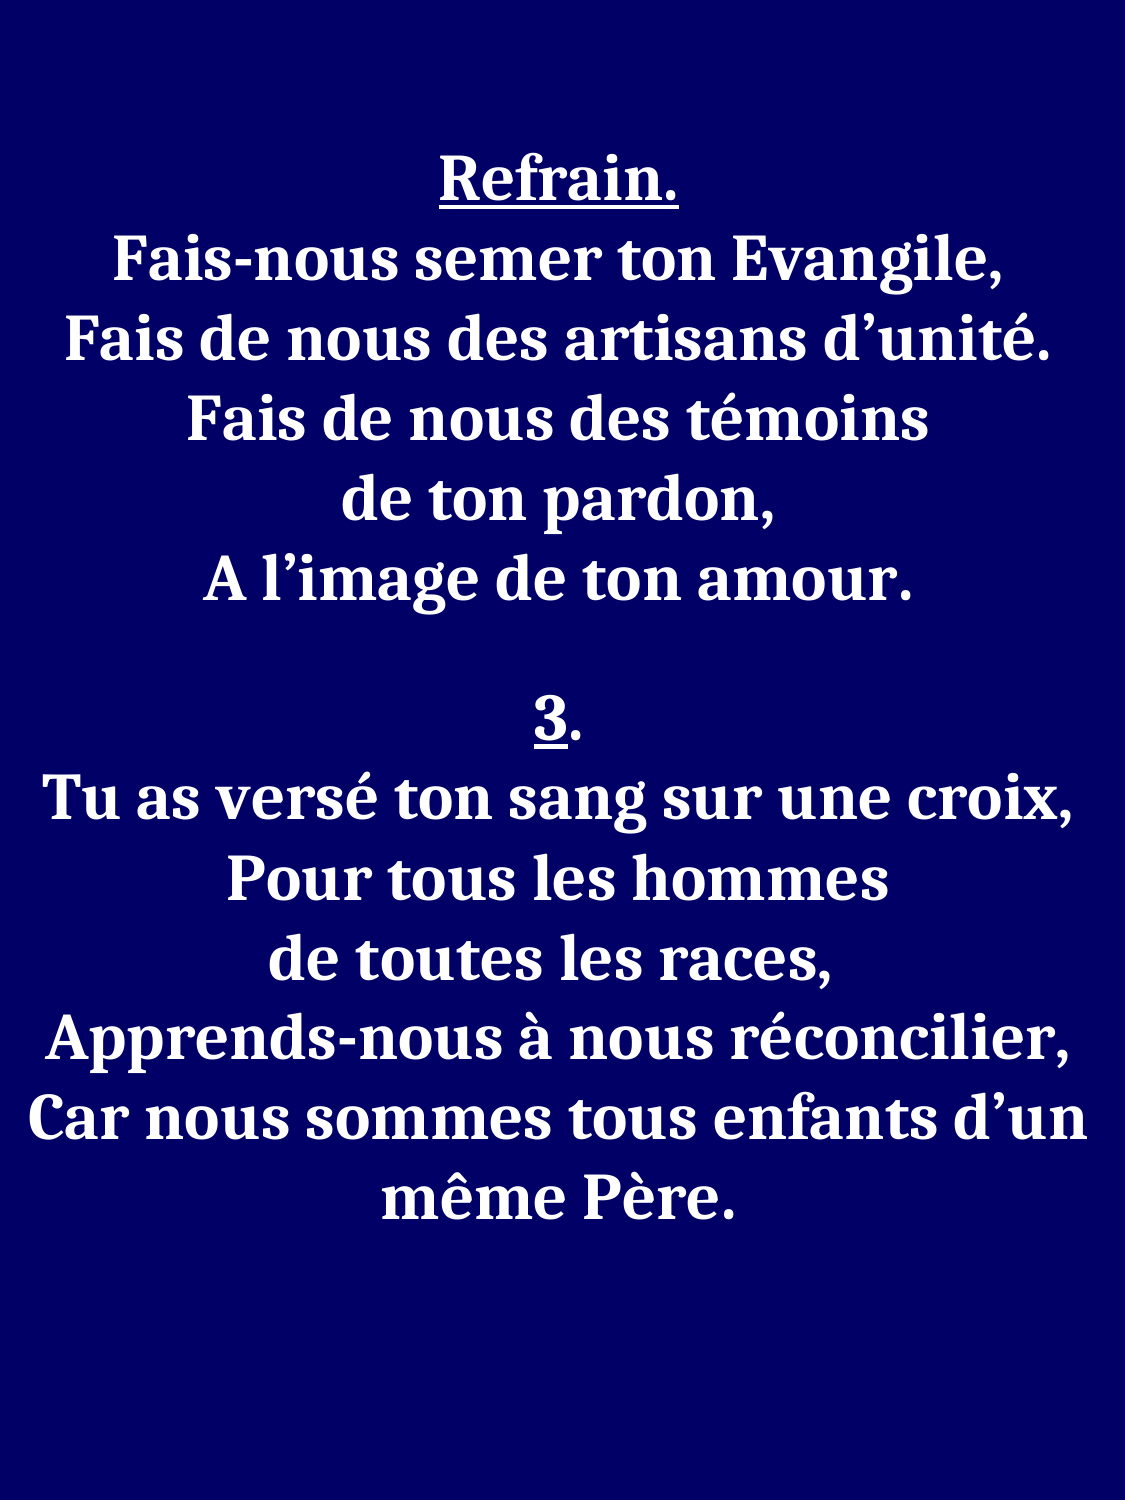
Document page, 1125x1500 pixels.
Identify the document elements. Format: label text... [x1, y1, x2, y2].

text_box Refrain. Fais-nous semer ton Evangile, Fais de nous des artisans d’unité. Fais de nous des témoins de ton pardon, A l’image de ton amour. 3. Tu as versé ton sang sur une croix, Pour tous les hommes de toutes les races, Apprends-nous à nous réconcilier, Car nous sommes tous enfants d’un même Père. [11, 65, 1106, 1241]
